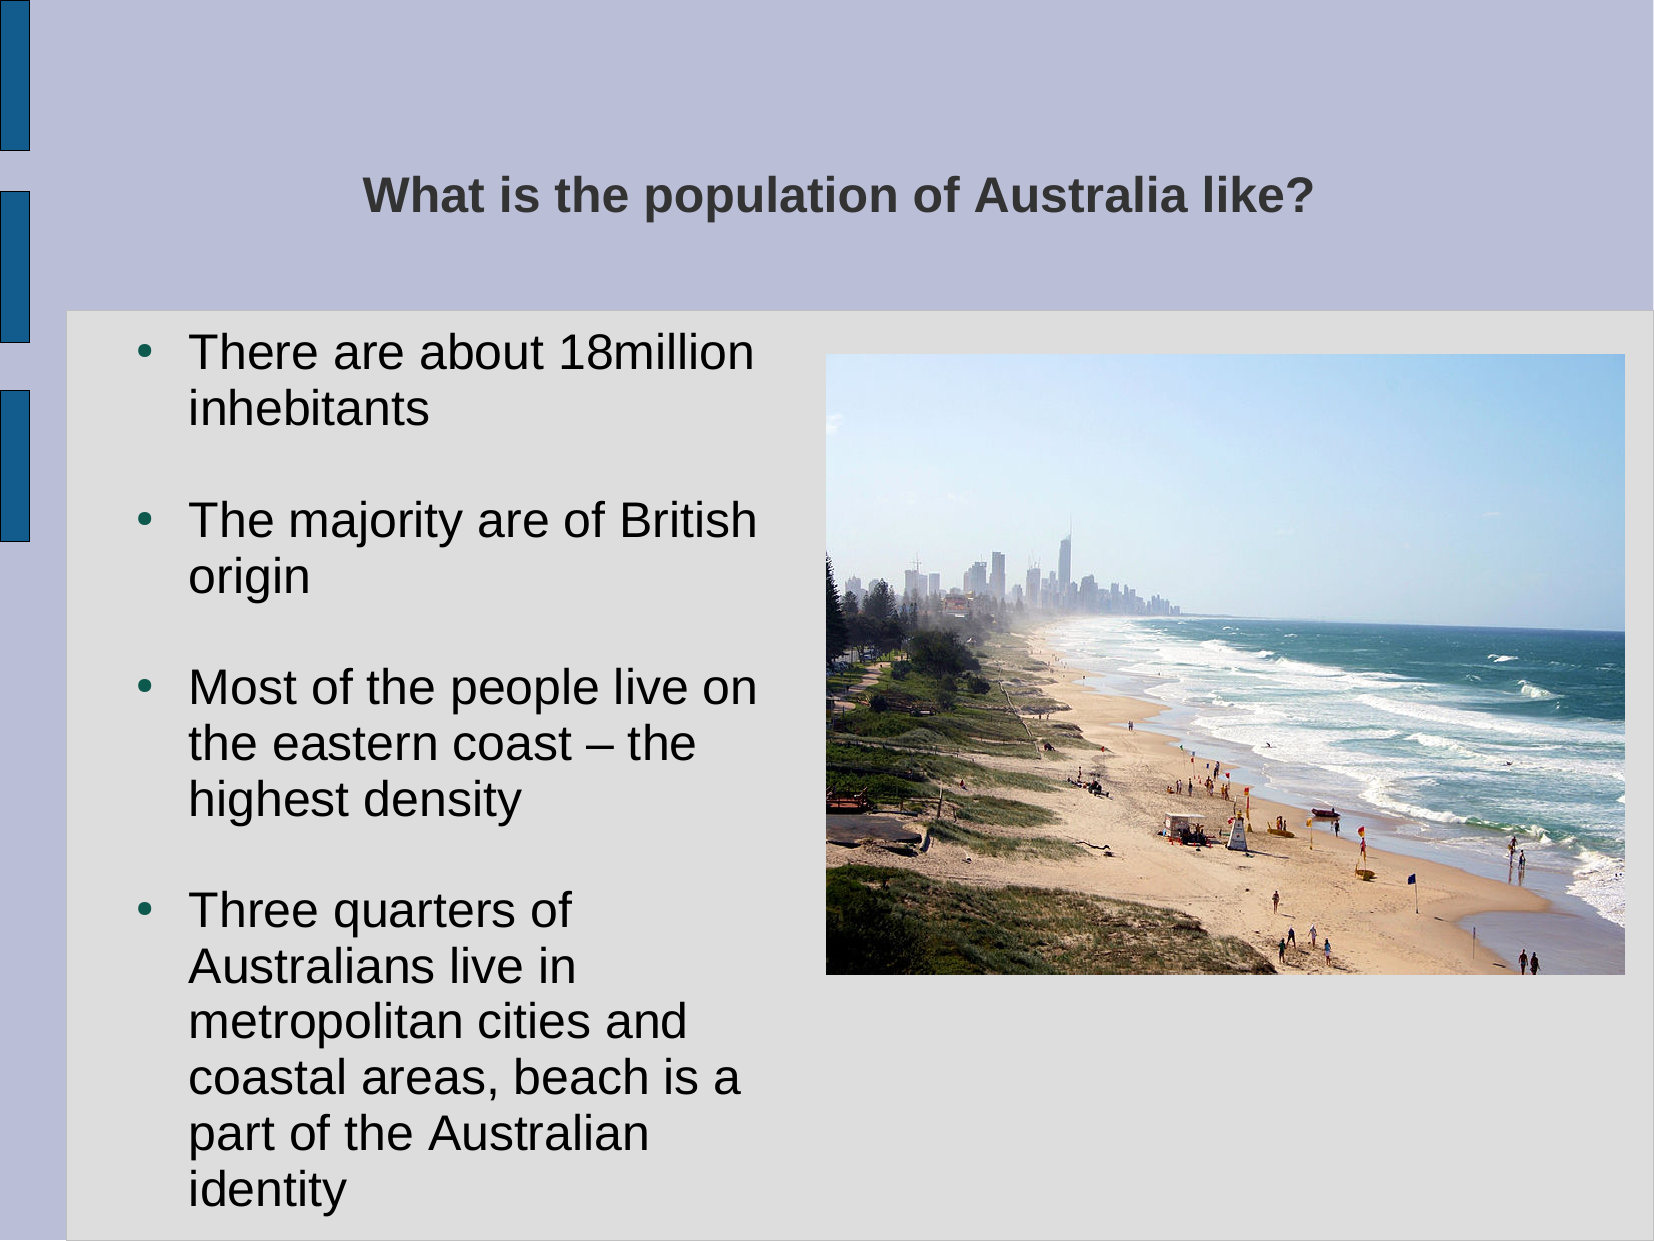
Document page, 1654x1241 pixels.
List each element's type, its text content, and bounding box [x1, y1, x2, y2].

list There are about 18million inhebitants The majority are of British origin Most of the people live on the eastern coast – the highest density Three quarters of Australians live in metropolitan cities and coastal areas, beach is a part of the Australian identity [118, 324, 808, 1217]
picture [826, 354, 1625, 975]
title What is the population of Australia like? [121, 91, 1534, 299]
